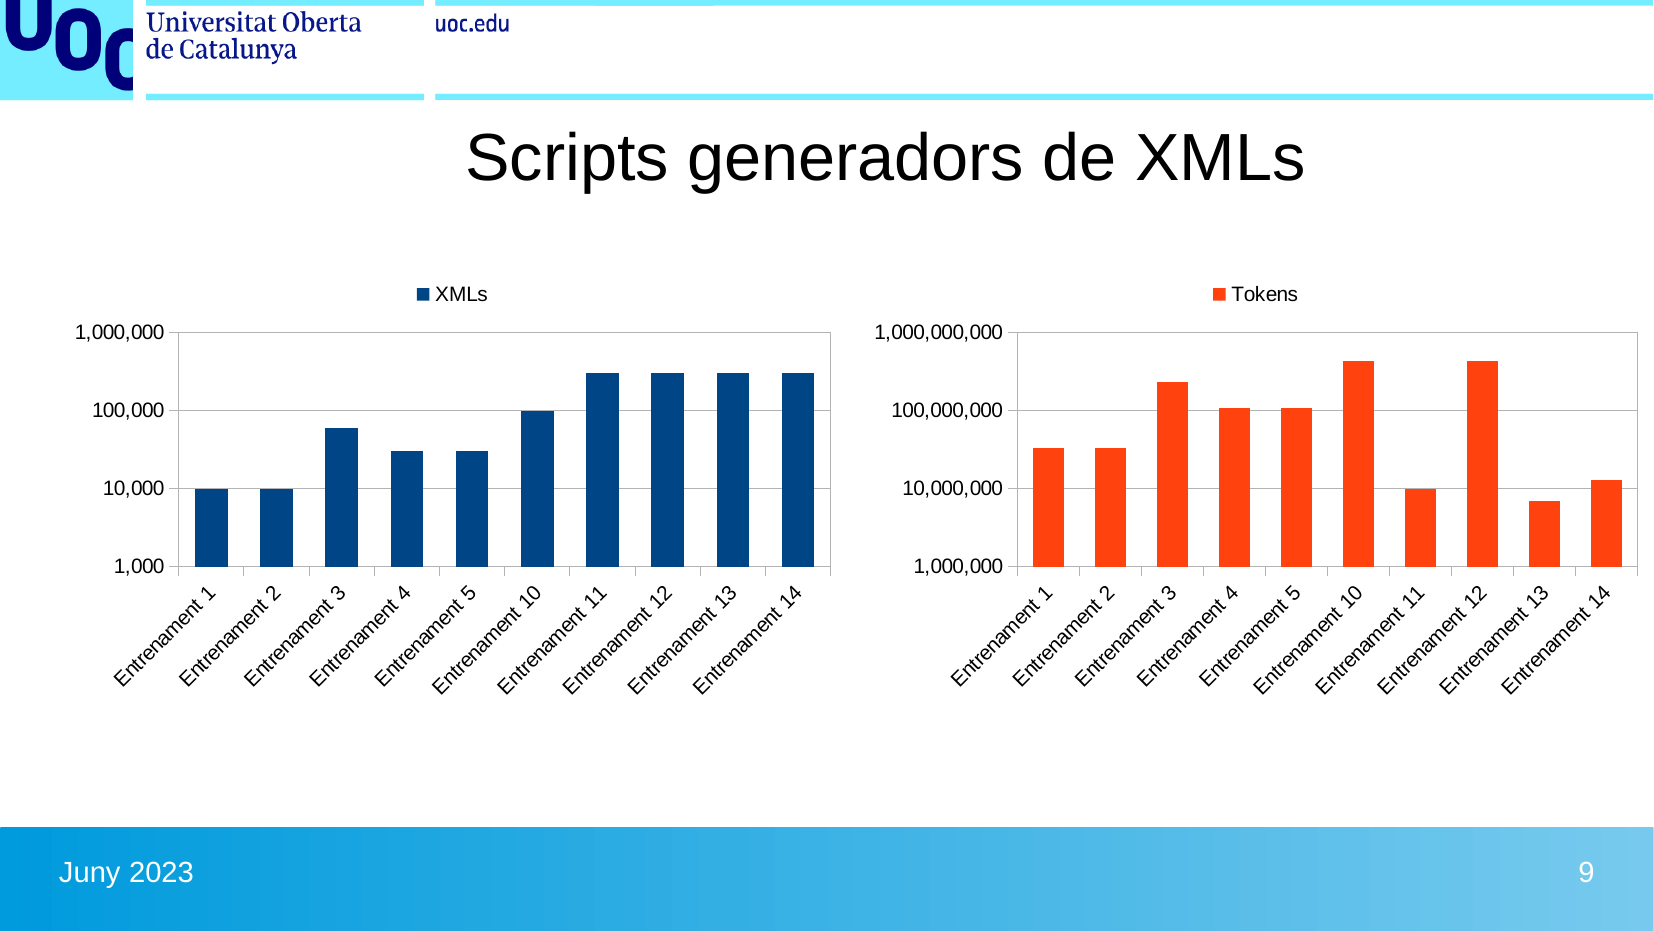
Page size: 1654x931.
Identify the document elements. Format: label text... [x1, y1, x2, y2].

picture [0, 0, 1654, 105]
chart [59, 265, 847, 709]
subtitle Scripts generadors de XMLs [118, 49, 1654, 266]
chart [858, 265, 1654, 709]
